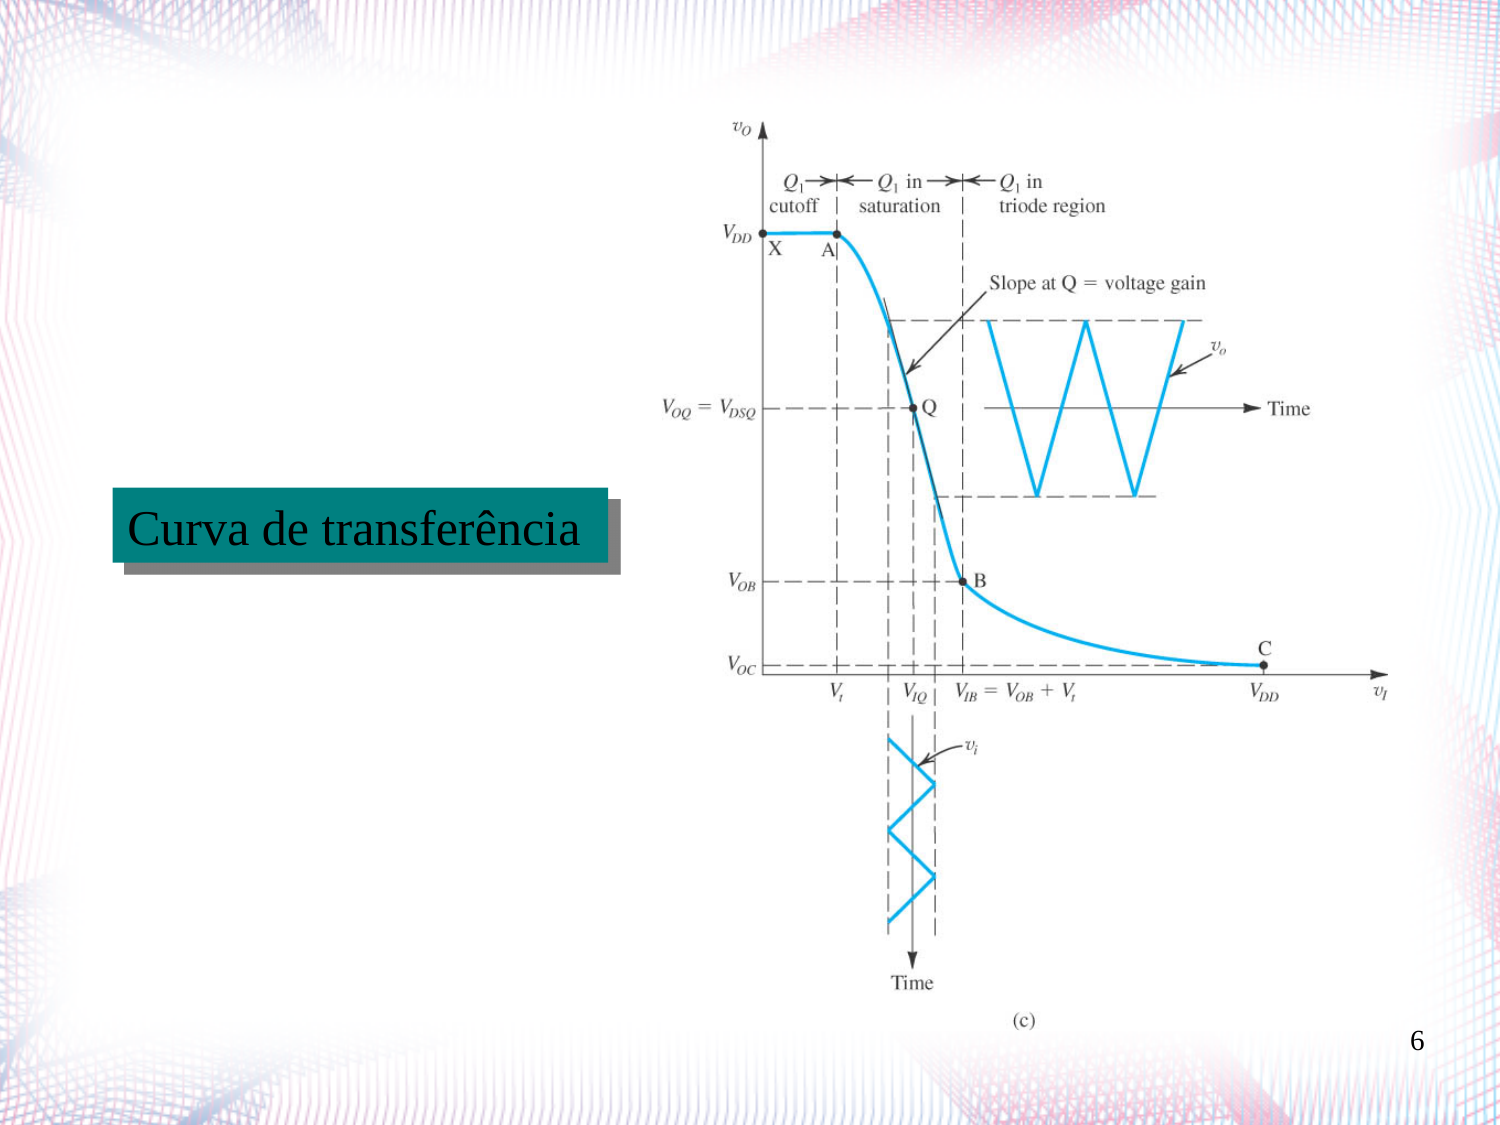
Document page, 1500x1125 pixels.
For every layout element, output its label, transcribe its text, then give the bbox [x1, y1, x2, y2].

picture [0, 0, 1500, 1125]
text_box Curva de transferência [112, 487, 608, 563]
